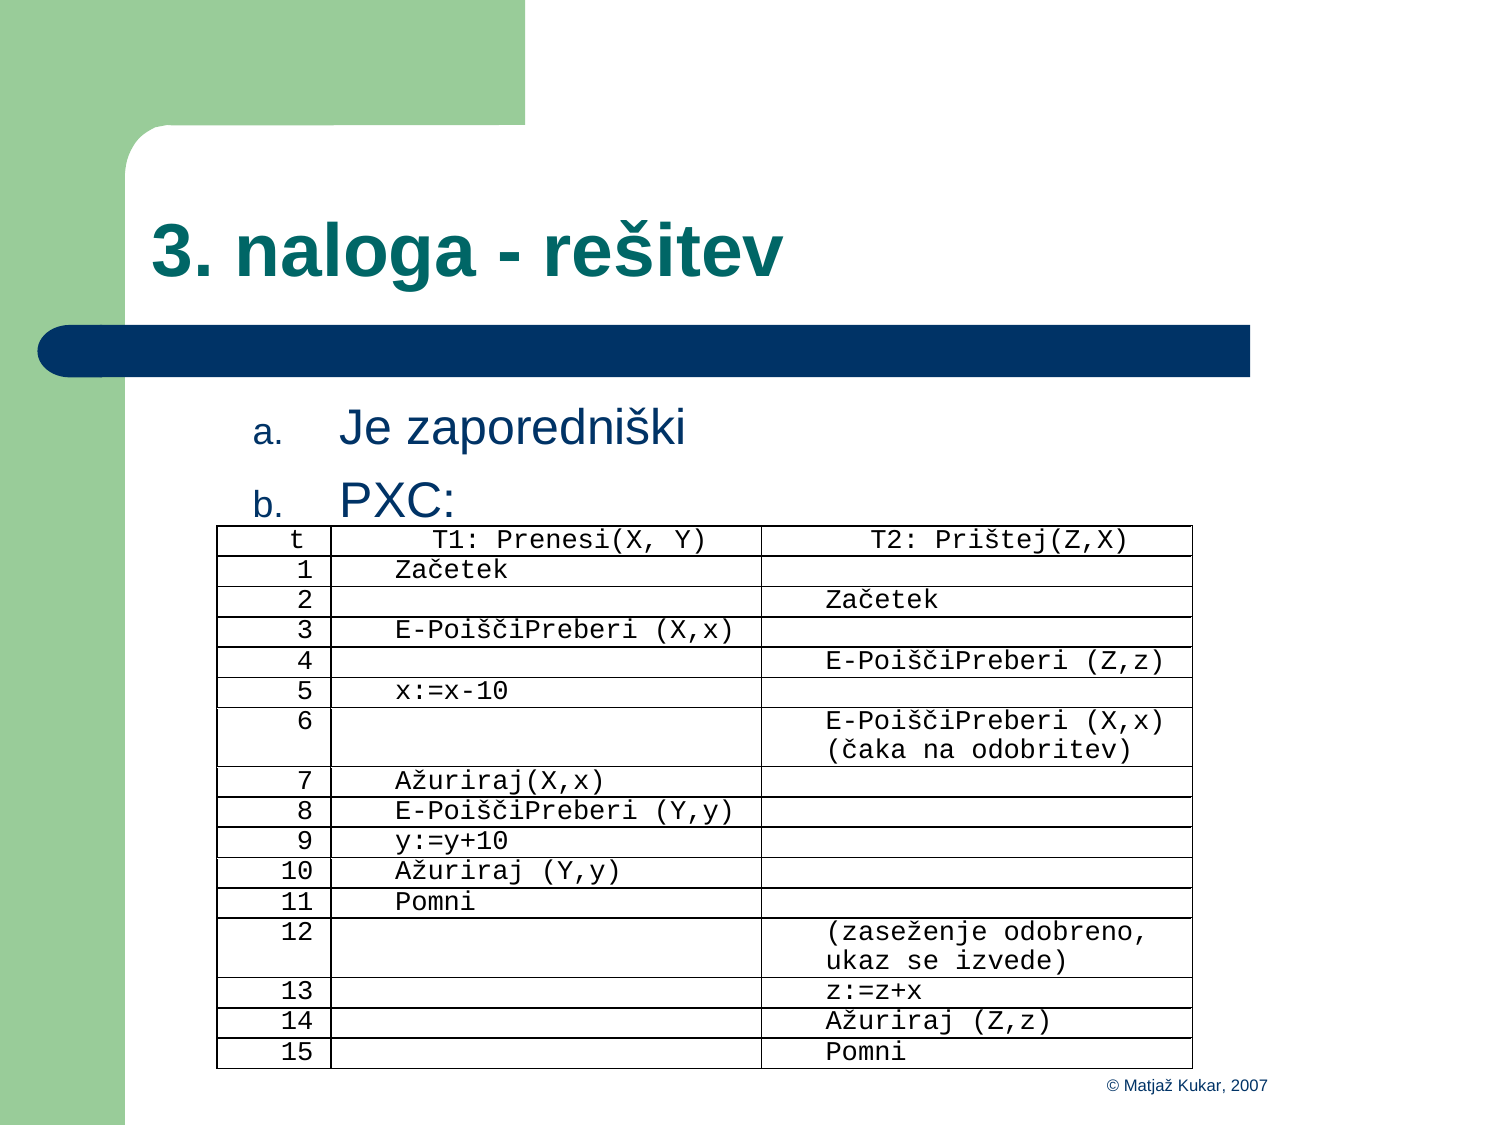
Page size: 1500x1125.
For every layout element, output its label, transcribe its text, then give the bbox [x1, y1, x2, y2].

list Je zaporedniški PXC: [237, 387, 856, 525]
text_box [0, 525, 1500, 1125]
title 3. naloga - rešitev [136, 136, 1414, 301]
